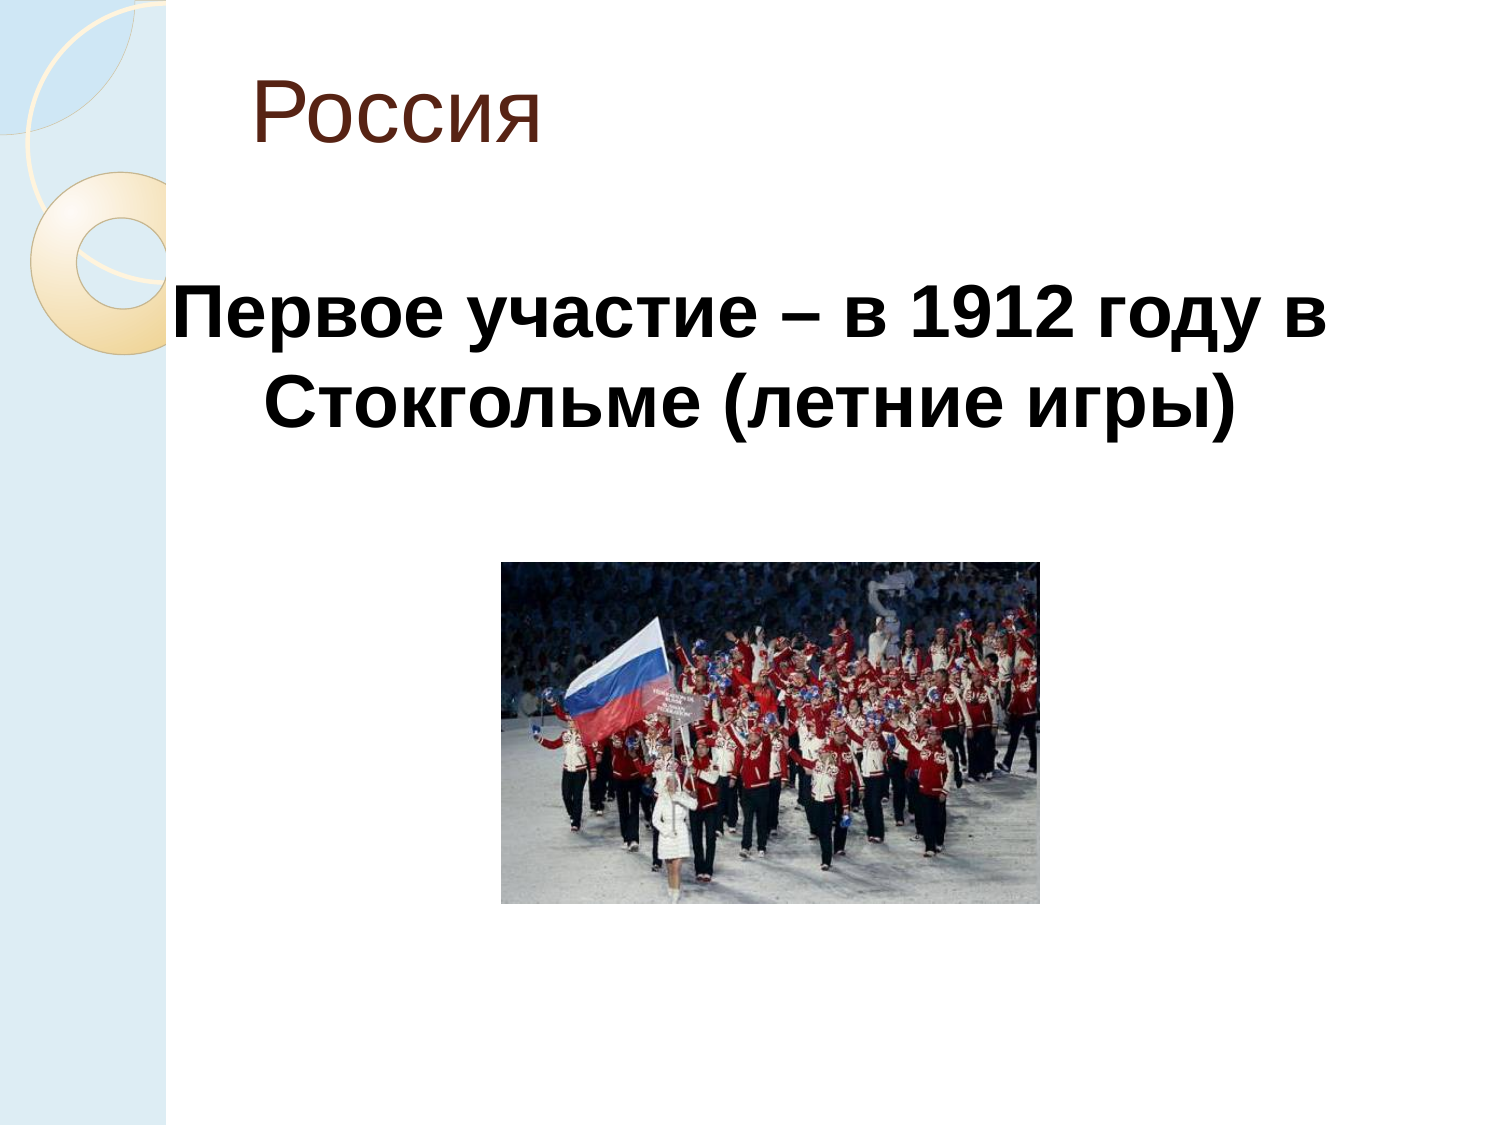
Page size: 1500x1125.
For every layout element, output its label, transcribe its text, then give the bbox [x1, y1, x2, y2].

title Россия [235, 45, 1466, 233]
picture [501, 562, 1040, 904]
list Первое участие – в 1912 году в Стокгольме (летние игры) [143, 255, 1359, 598]
